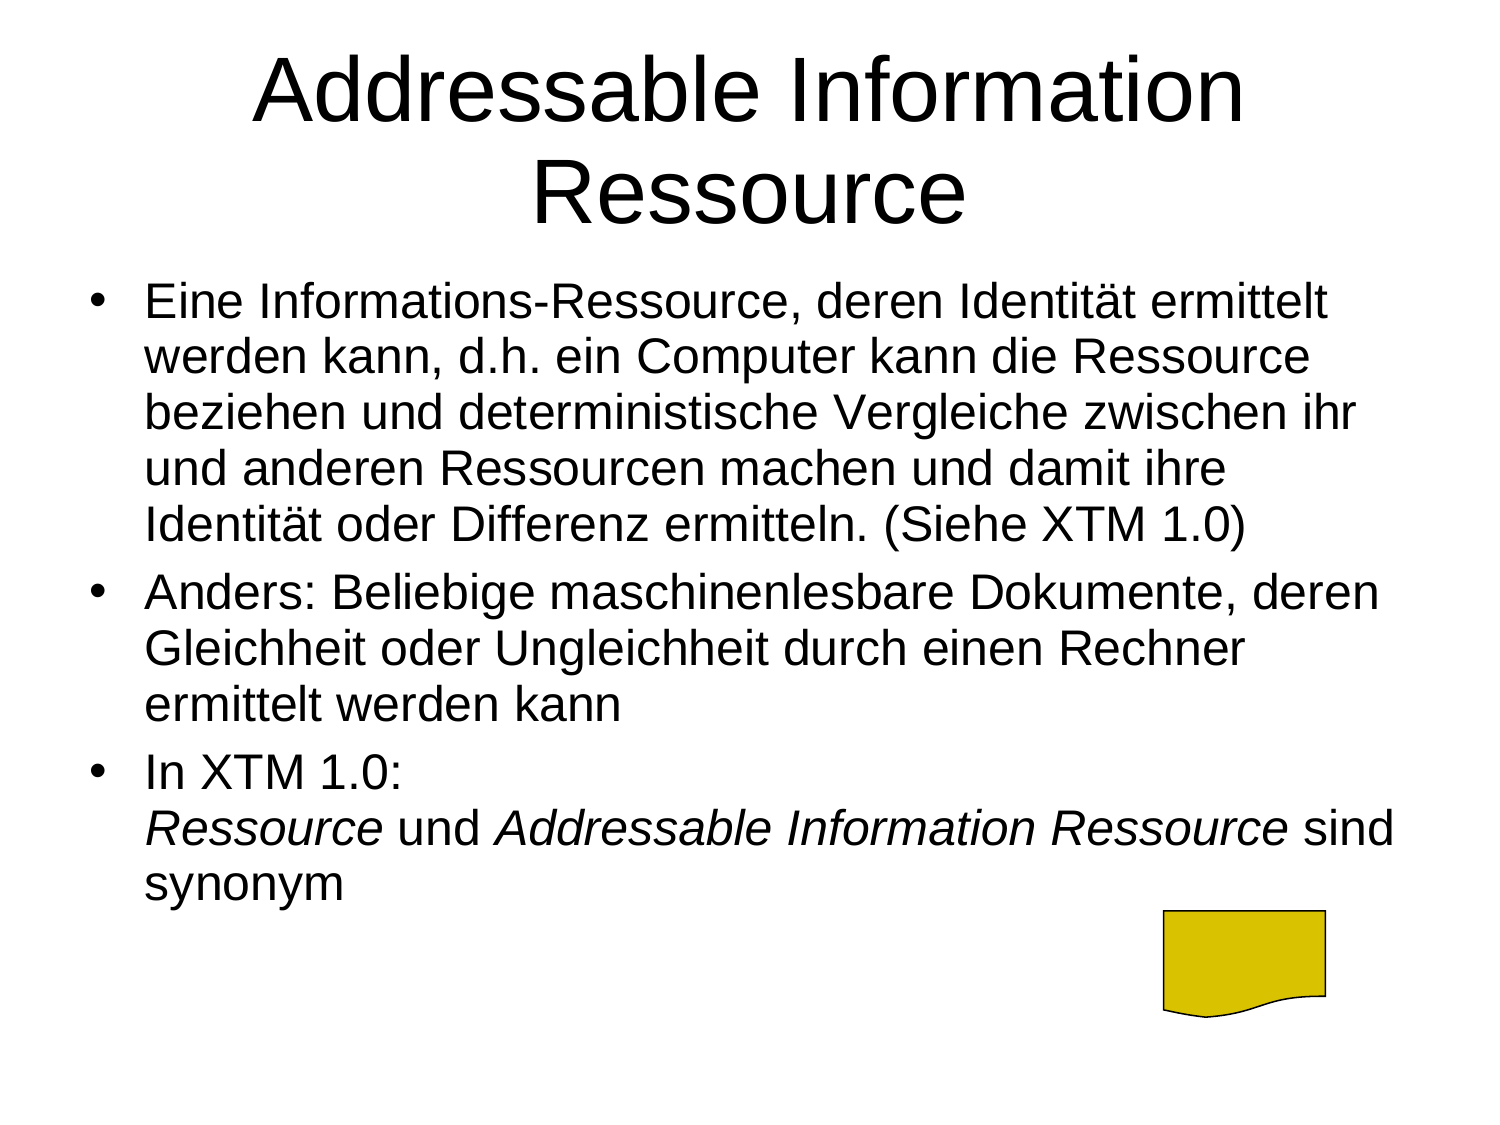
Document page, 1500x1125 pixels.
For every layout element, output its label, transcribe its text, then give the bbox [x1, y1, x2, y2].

title Addressable Information Ressource [75, 25, 1426, 253]
text_box [1163, 910, 1326, 1018]
list Eine Informations-Ressource, deren Identität ermittelt werden kann, d.h. ein Computer kann die Ressource beziehen und deterministische Vergleiche zwischen ihr und anderen Ressourcen machen und damit ihre Identität oder Differenz ermitteln. (Siehe XTM 1.0) Anders: Beliebige maschinenlesbare Dokumente, deren Gleichheit oder Ungleichheit durch einen Rechner ermittelt werden kann In XTM 1.0: Ressource und Addressable Information Ressource sind synonym [75, 262, 1426, 1006]
